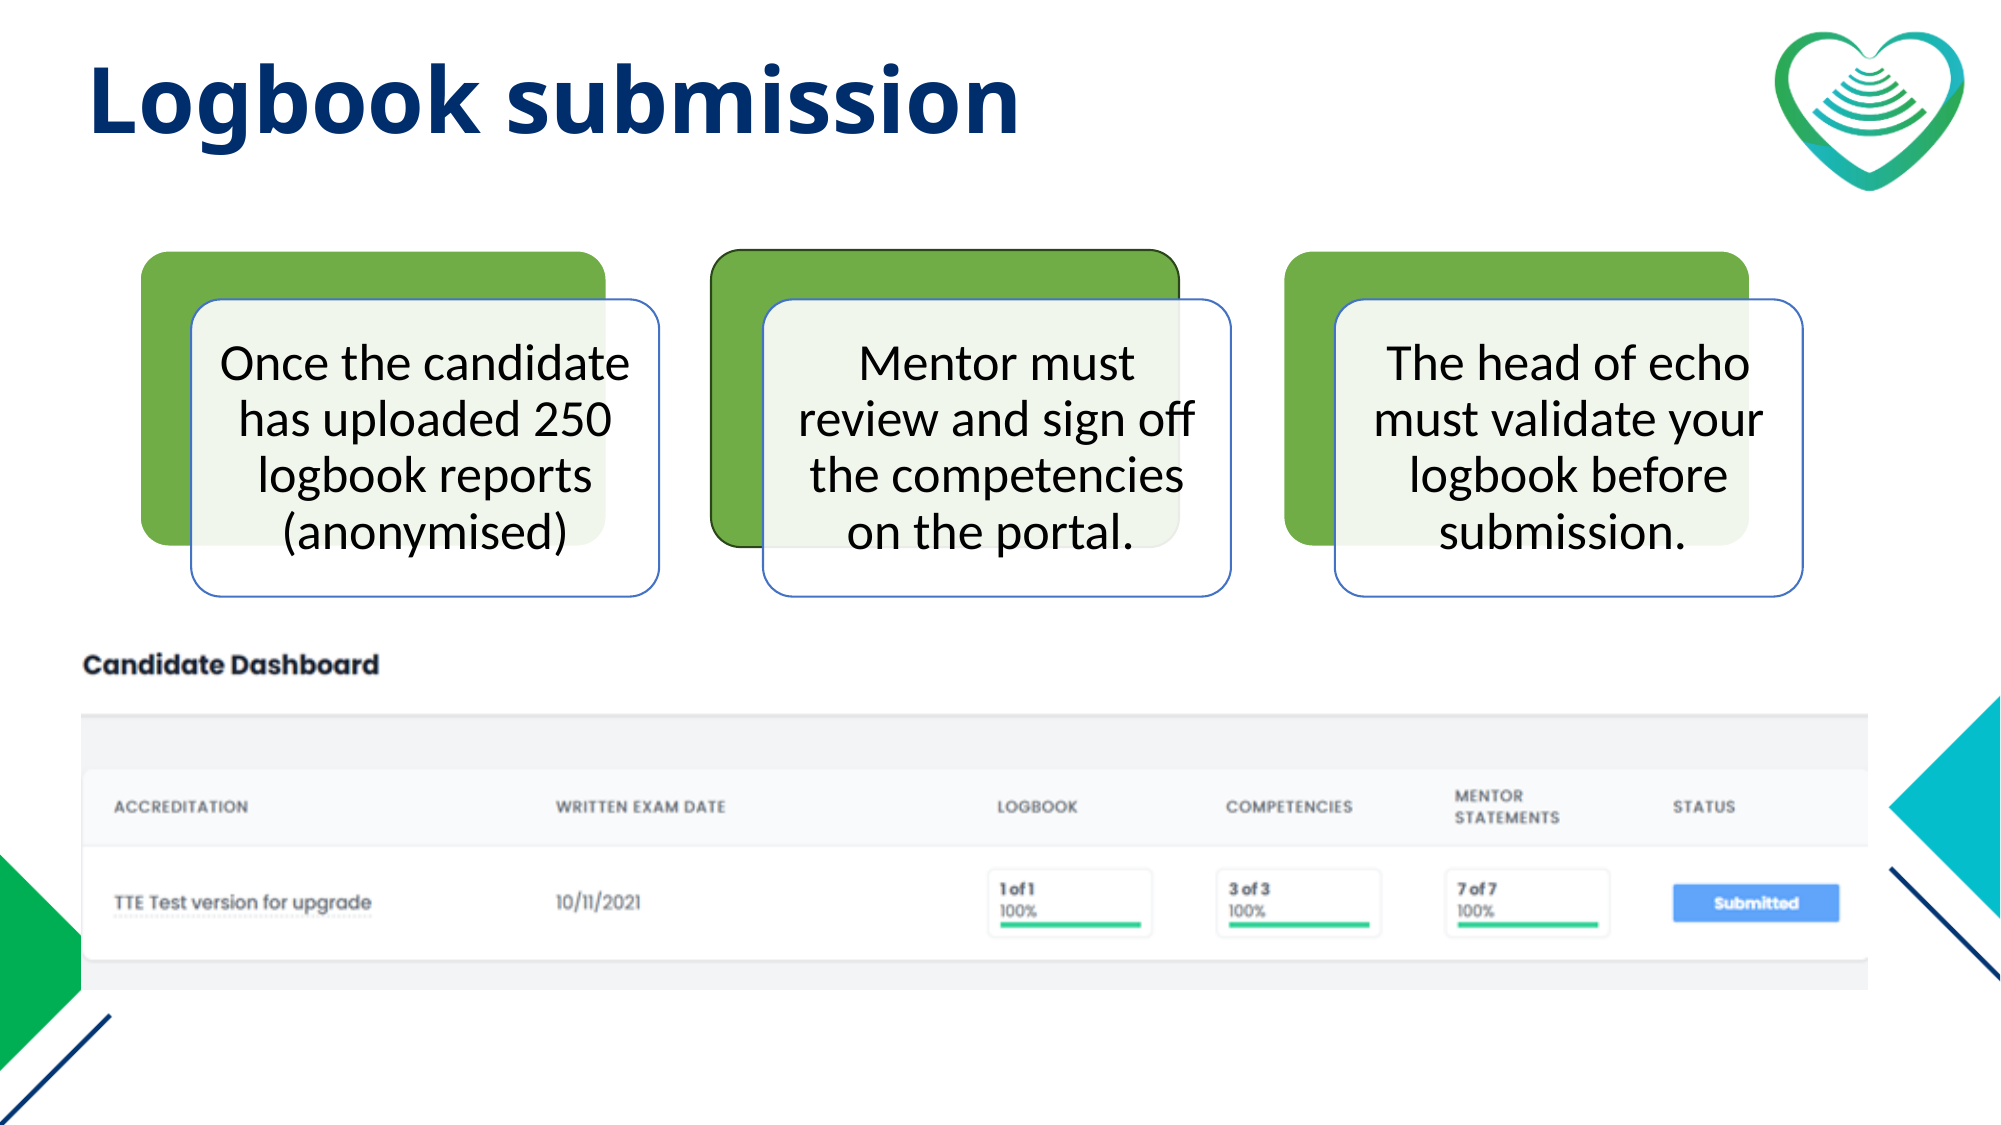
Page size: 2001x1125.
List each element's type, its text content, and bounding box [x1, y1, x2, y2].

text_box [139, 249, 608, 548]
text_box [711, 249, 1179, 548]
title Logbook submission [71, 105, 1631, 265]
picture [81, 627, 1868, 990]
text_box Once the candidate has uploaded 250 logbook reports (anonymised) [191, 299, 660, 597]
text_box Mentor must review and sign off the competencies on the portal. [762, 299, 1231, 597]
text_box The head of echo must validate your logbook before submission. [1334, 299, 1803, 597]
text_box [1282, 249, 1751, 548]
